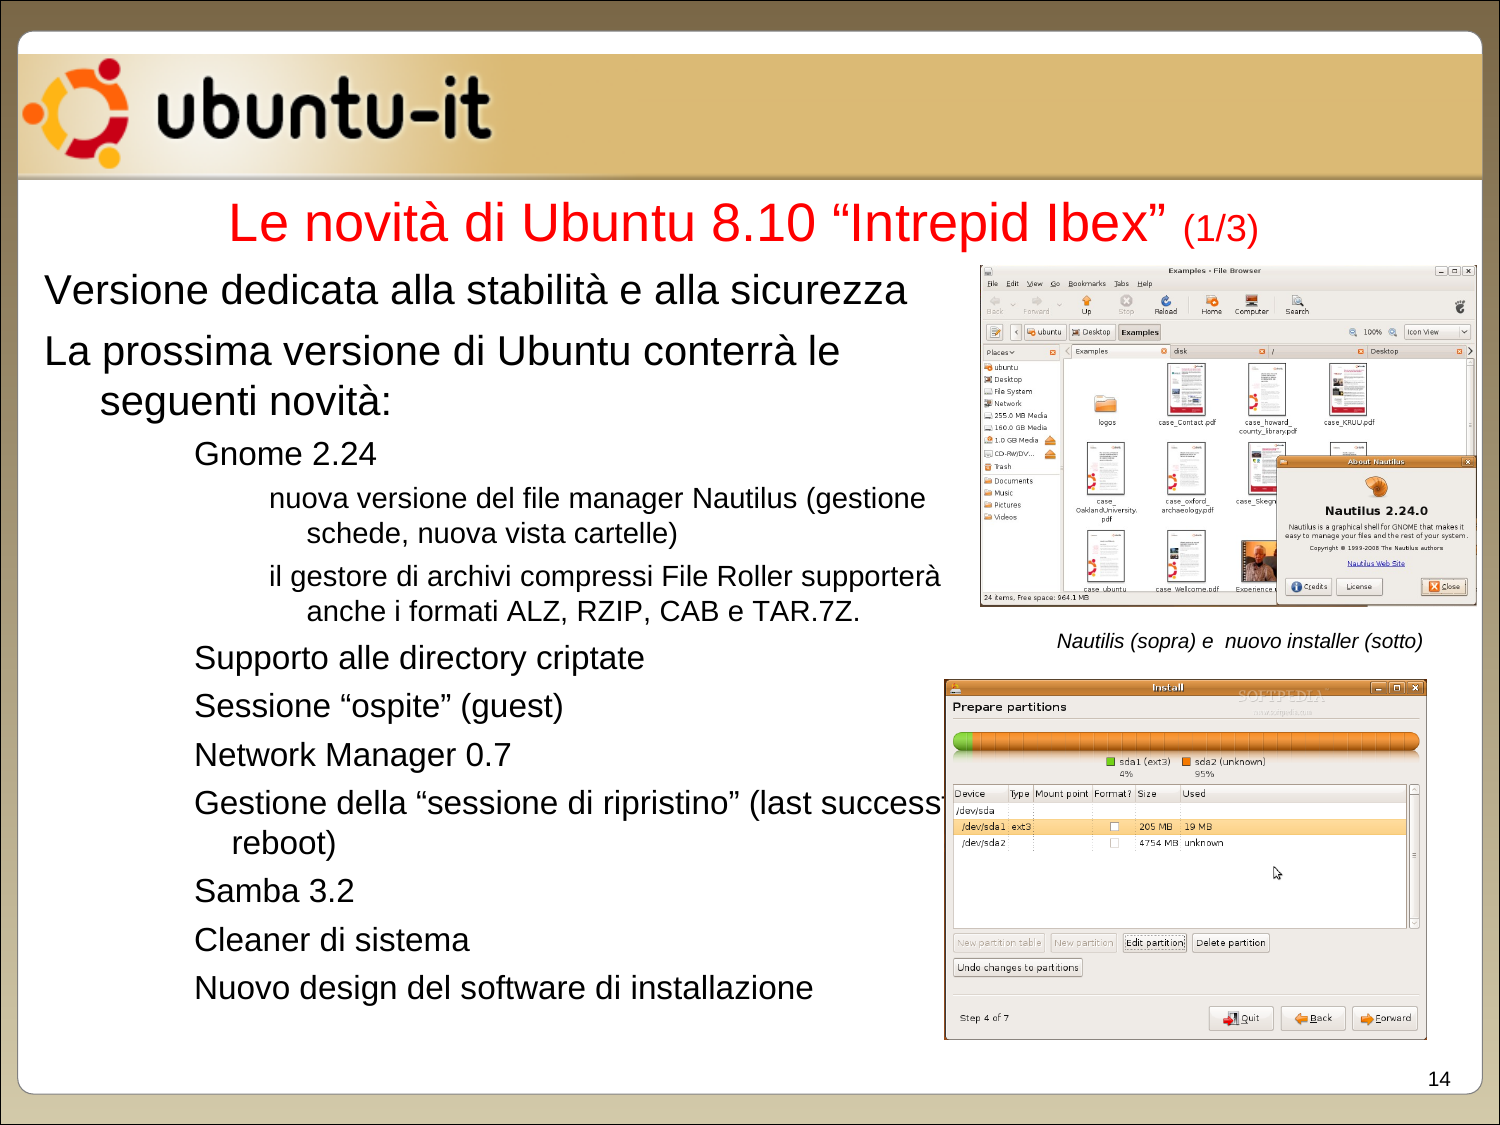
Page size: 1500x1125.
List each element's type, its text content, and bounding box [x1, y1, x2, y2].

list Versione dedicata alla stabilità e alla sicurezza La prossima versione di Ubuntu conterrà le seguenti novità: Gnome 2.24 nuova versione del file manager Nautilus (gestione schede, nuova vista cartelle) il gestore di archivi compressi File Roller supporterà anche i formati ALZ, RZIP, CAB e TAR.7Z. Supporto alle directory criptate Sessione “ospite” (guest) Network Manager 0.7 Gestione della “sessione di ripristino” (last successful reboot) Samba 3.2 Cleaner di sistema Nuovo design del software di installazione [29, 255, 1004, 1093]
picture [980, 265, 1477, 607]
picture [18, 54, 1483, 180]
title Le novità di Ubuntu 8.10 “Intrepid Ibex” (1/3) [17, 178, 1471, 262]
picture [944, 679, 1427, 1040]
text_box Nautilis (sopra) e nuovo installer (sotto) [1003, 620, 1477, 680]
